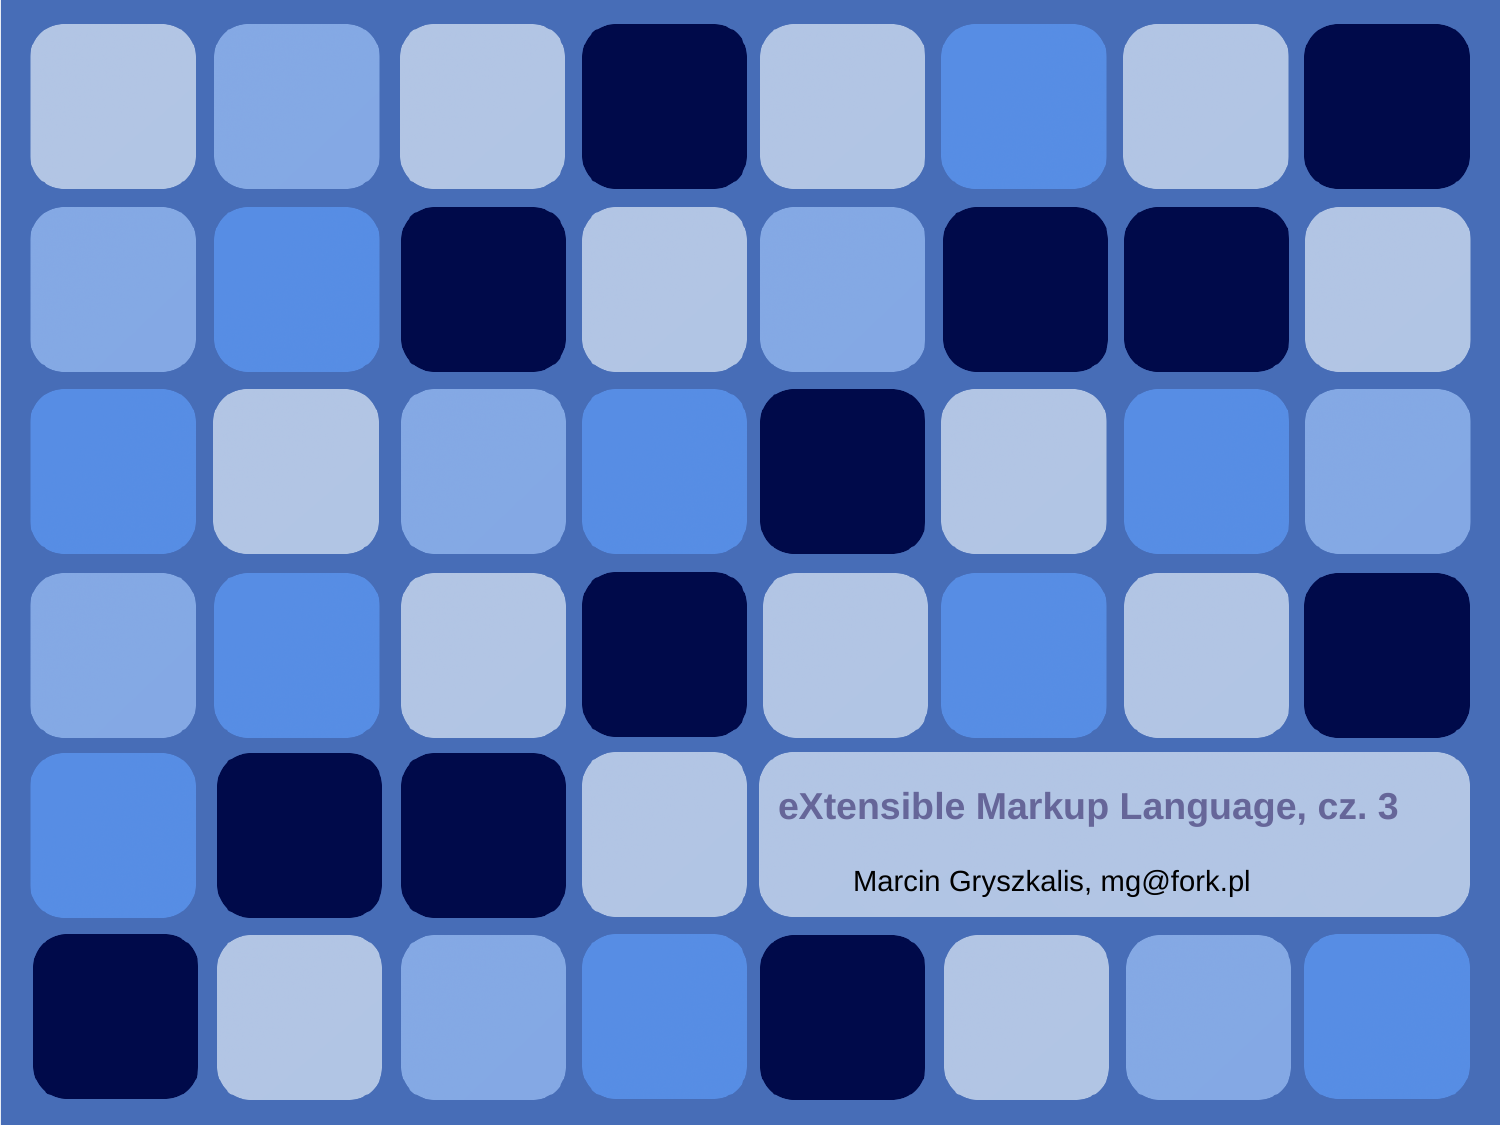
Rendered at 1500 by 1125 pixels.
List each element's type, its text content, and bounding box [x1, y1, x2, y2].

subtitle Marcin Gryszkalis, mg@fork.pl [778, 842, 1443, 920]
title eXtensible Markup Language, cz. 3 [778, 768, 1463, 845]
picture [0, 0, 1500, 1125]
